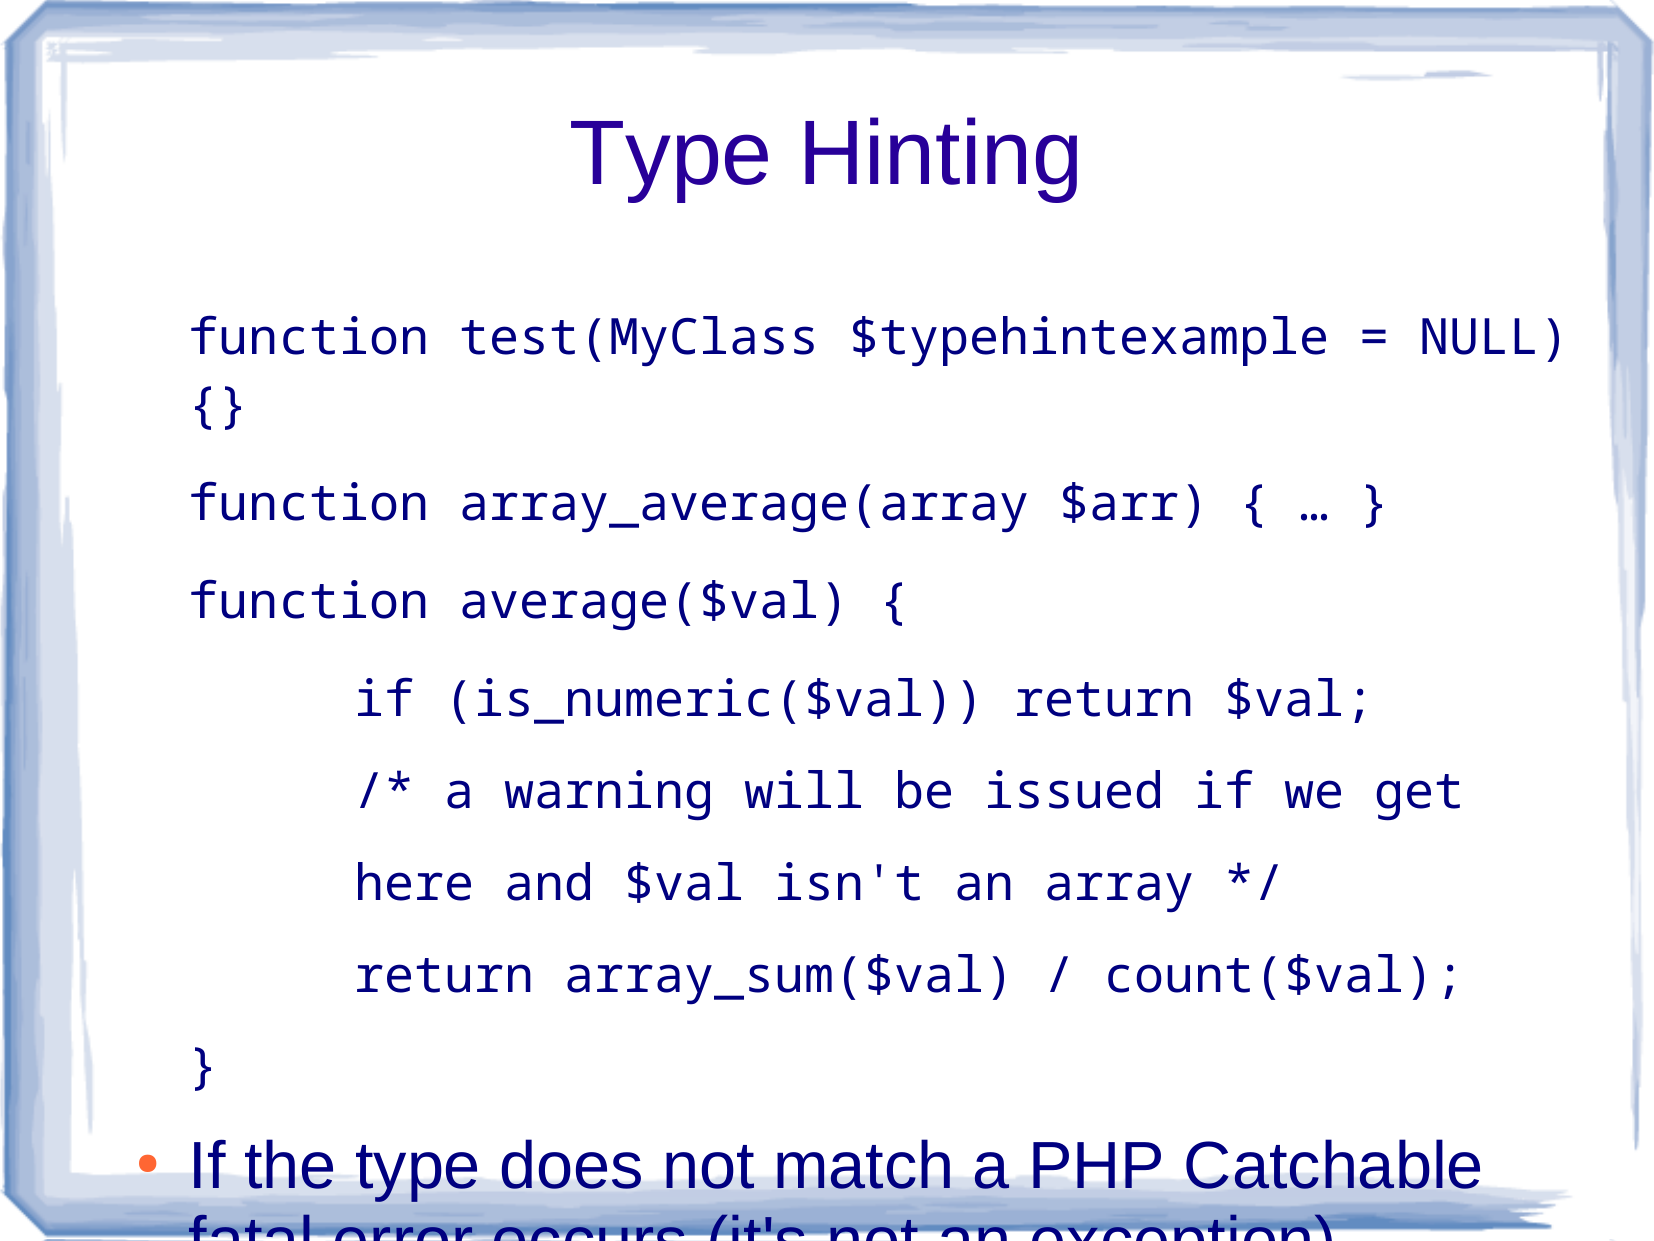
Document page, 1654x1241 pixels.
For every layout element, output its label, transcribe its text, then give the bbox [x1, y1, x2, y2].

picture [423, 1231, 442, 1241]
picture [1142, 1231, 1161, 1241]
picture [1250, 1231, 1269, 1241]
picture [500, 1231, 519, 1241]
picture [341, 1231, 360, 1241]
picture [1288, 1232, 1304, 1241]
picture [1038, 1231, 1057, 1241]
picture [872, 1231, 891, 1241]
title Type Hinting [82, 49, 1571, 257]
picture [985, 1232, 1001, 1241]
picture [837, 1232, 853, 1241]
picture [1181, 1232, 1198, 1241]
picture [0, 0, 1654, 1241]
list function test(MyClass $typehintexample = NULL) {} function array_average(array $arr) { … } function average($val) { if (is_numeric($val)) return $val; /* a warning will be issued if we get here and $val isn't an array */ return array_sum($val) / count($val); } If the type does not match a PHP Catchable fatal error occurs (it's not an exception) [118, 301, 1571, 1130]
